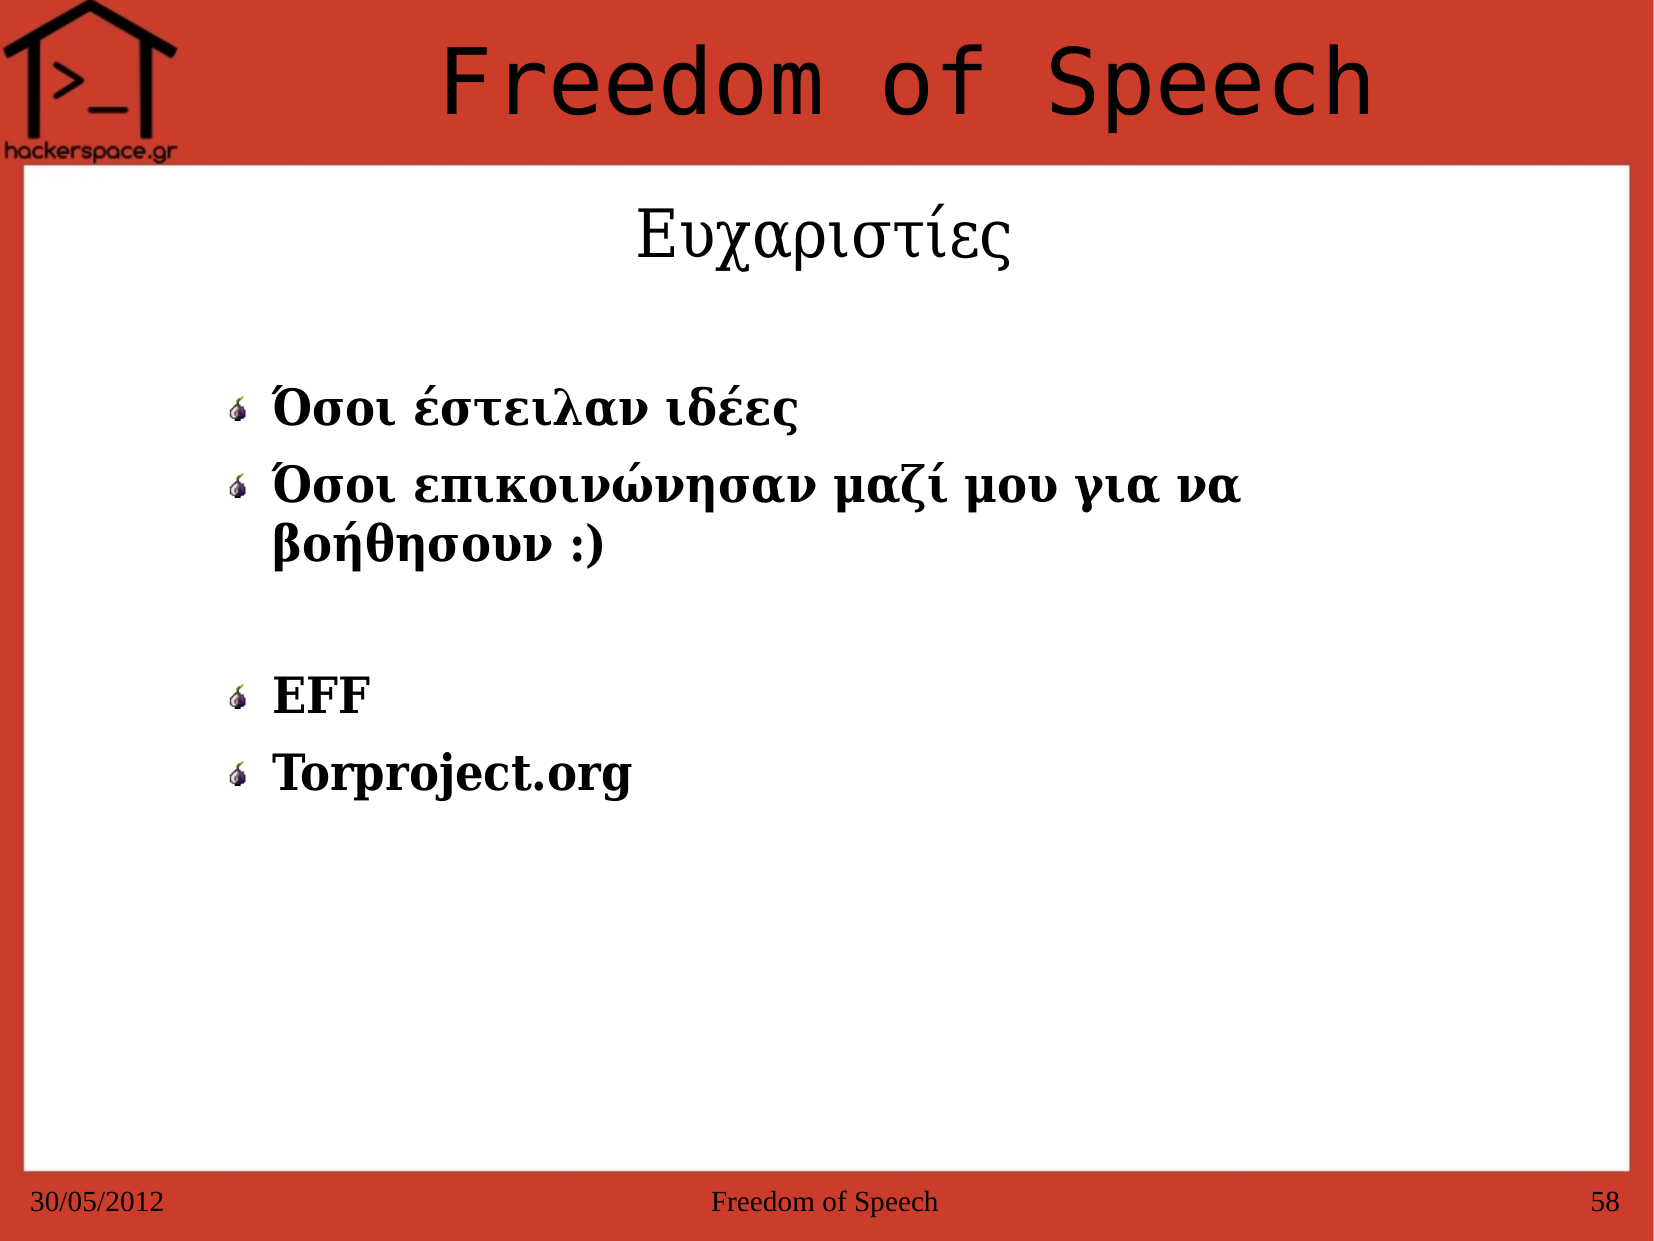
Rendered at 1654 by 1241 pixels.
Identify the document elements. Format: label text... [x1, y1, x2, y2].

list Ευχαριστίες Όσοι έστειλαν ιδέες Όσοι επικοινώνησαν μαζί μου για να βοήθησουν :) EFF Torproject.org [60, 195, 1591, 1141]
title Freedom of Speech [195, 15, 1621, 151]
picture [0, 0, 1654, 1241]
